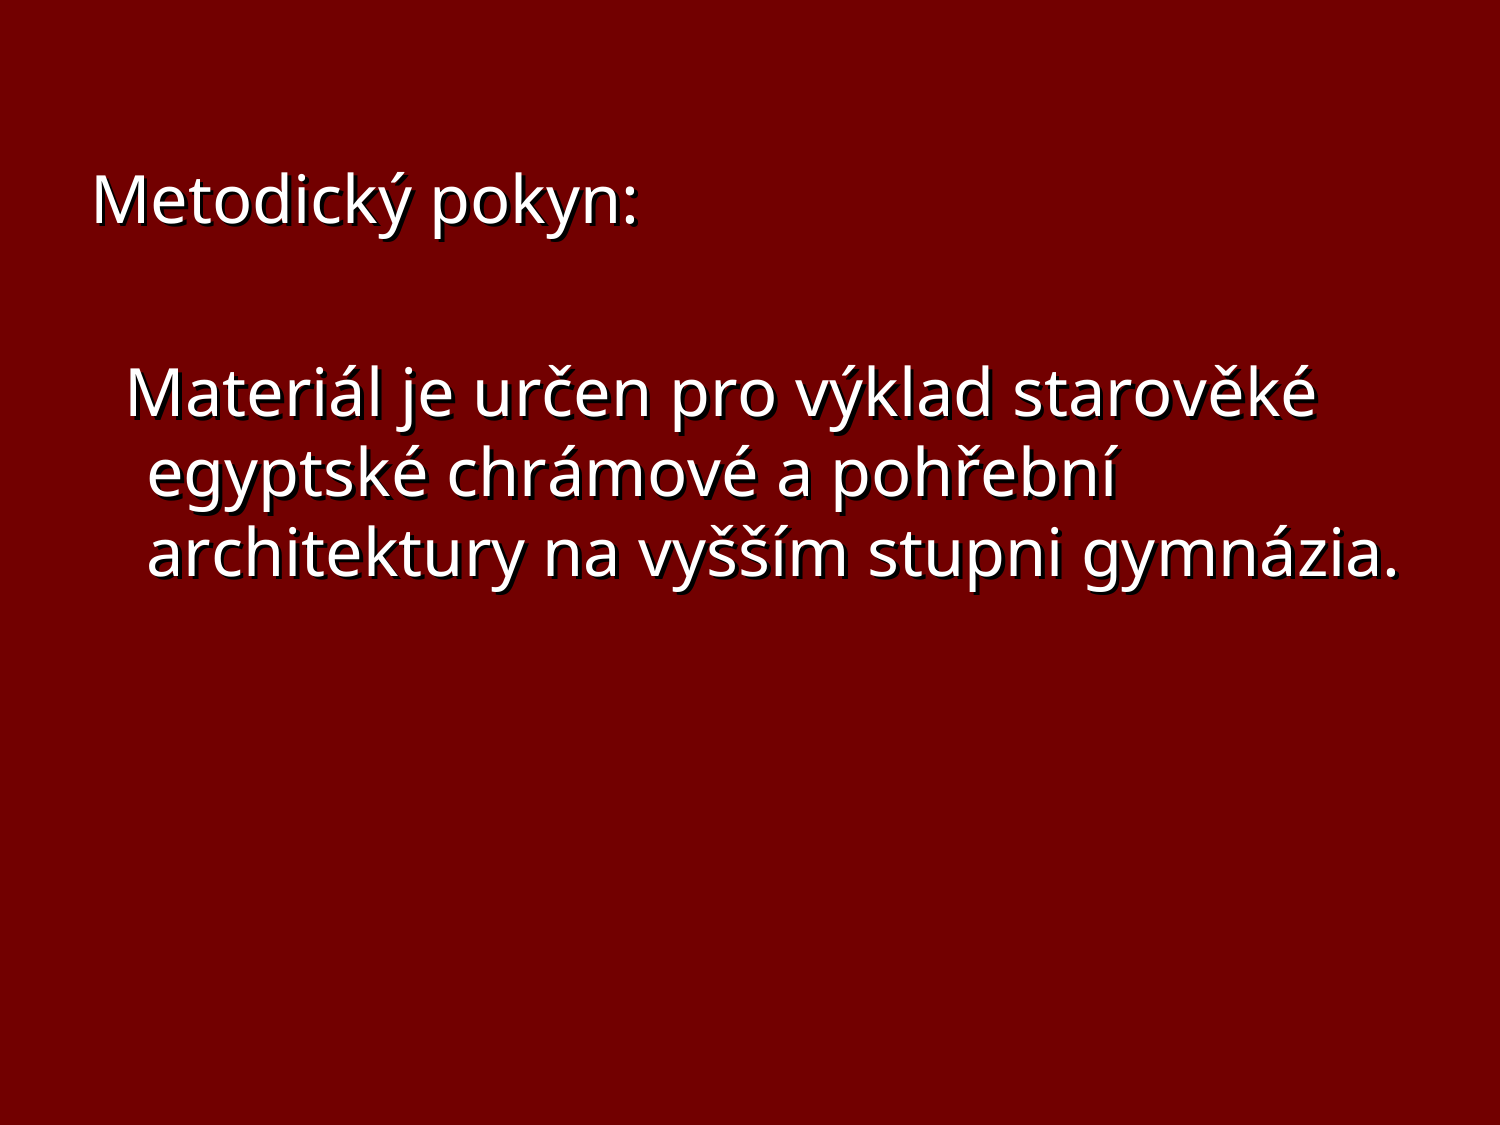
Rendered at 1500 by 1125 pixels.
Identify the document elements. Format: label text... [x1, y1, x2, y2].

list Metodický pokyn: Materiál je určen pro výklad starověké egyptské chrámové a pohřební architektury na vyšším stupni gymnázia. [75, 148, 1426, 1000]
